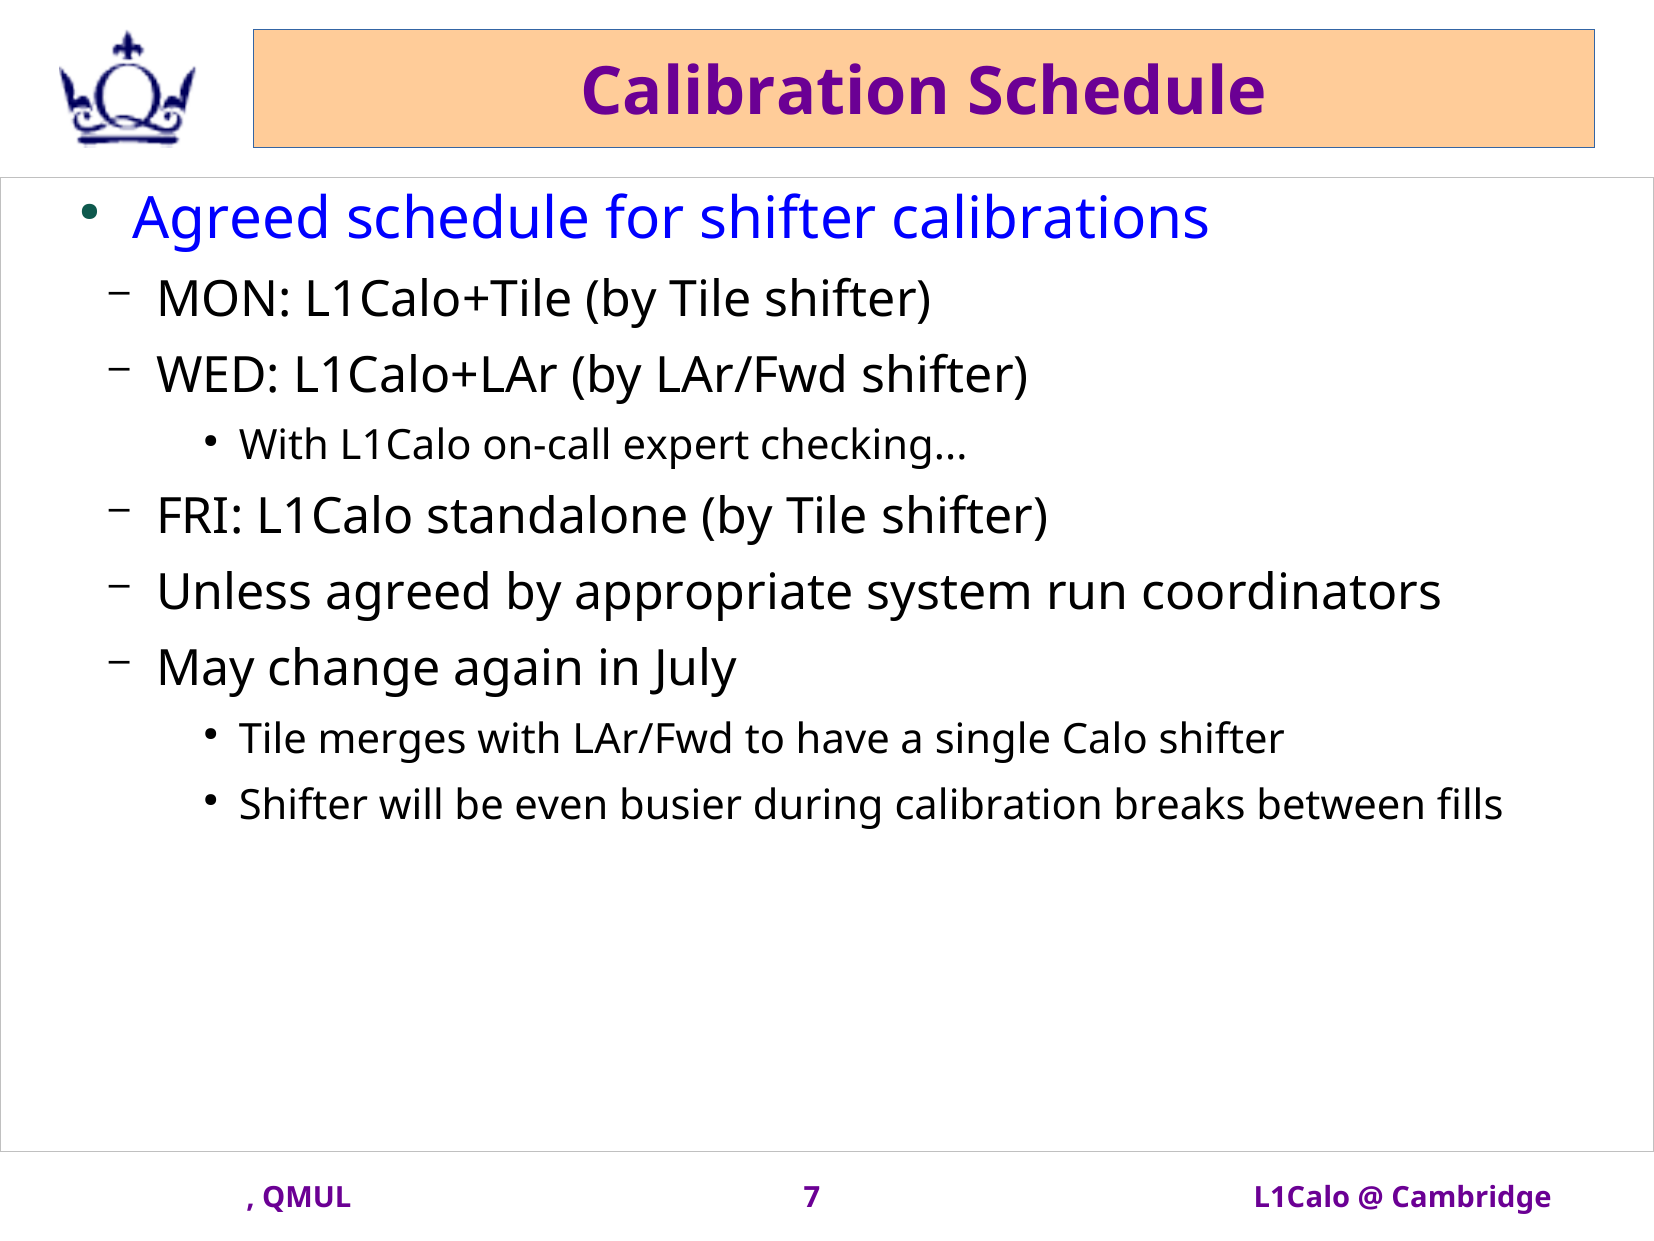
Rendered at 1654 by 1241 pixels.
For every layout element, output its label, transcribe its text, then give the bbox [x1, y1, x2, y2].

list Agreed schedule for shifter calibrations MON: L1Calo+Tile (by Tile shifter) WED: L1Calo+LAr (by LAr/Fwd shifter) With L1Calo on-call expert checking... FRI: L1Calo standalone (by Tile shifter) Unless agreed by appropriate system run coordinators May change again in July Tile merges with LAr/Fwd to have a single Calo shifter Shifter will be even busier during calibration breaks between fills [61, 181, 1605, 1149]
picture [59, 29, 200, 148]
title Calibration Schedule [253, 29, 1595, 148]
